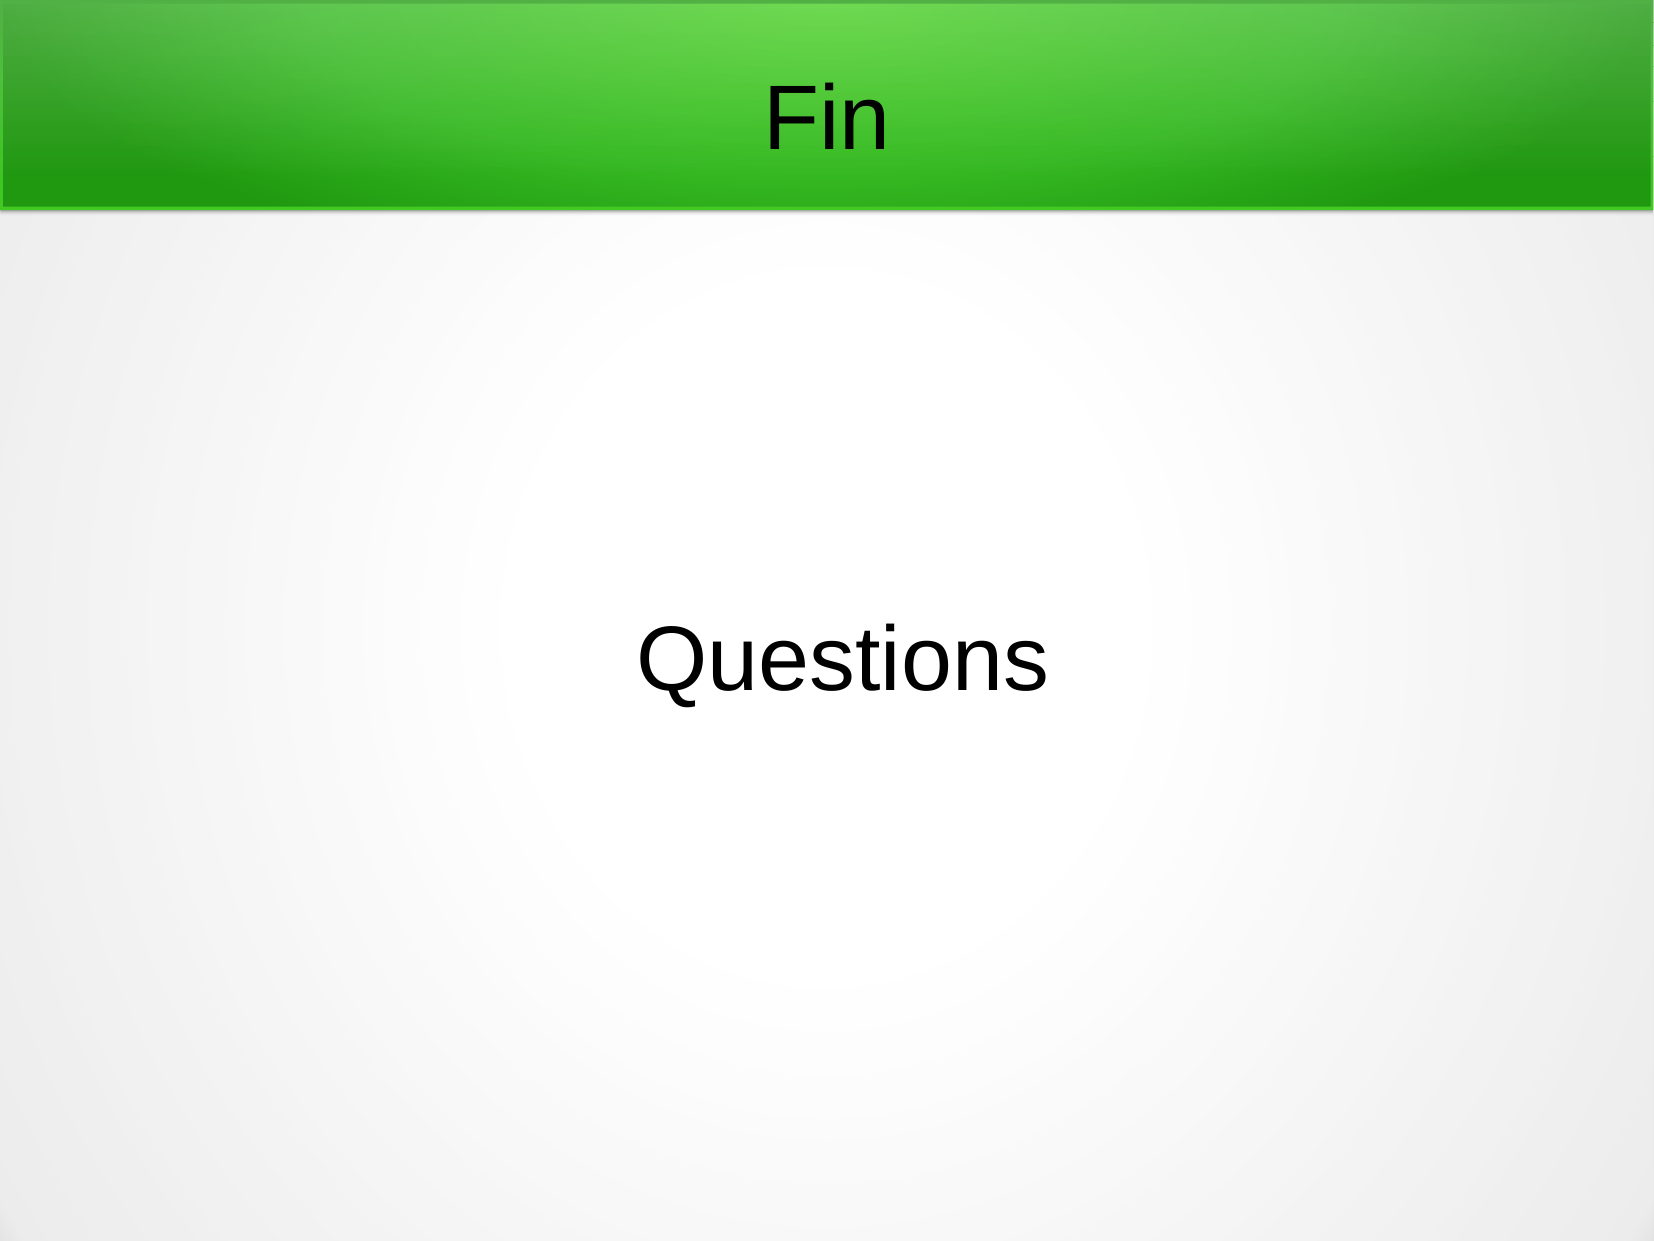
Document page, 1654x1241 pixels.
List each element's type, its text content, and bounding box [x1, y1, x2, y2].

text_box Questions [82, 299, 1571, 1019]
title Fin [82, 47, 1571, 189]
